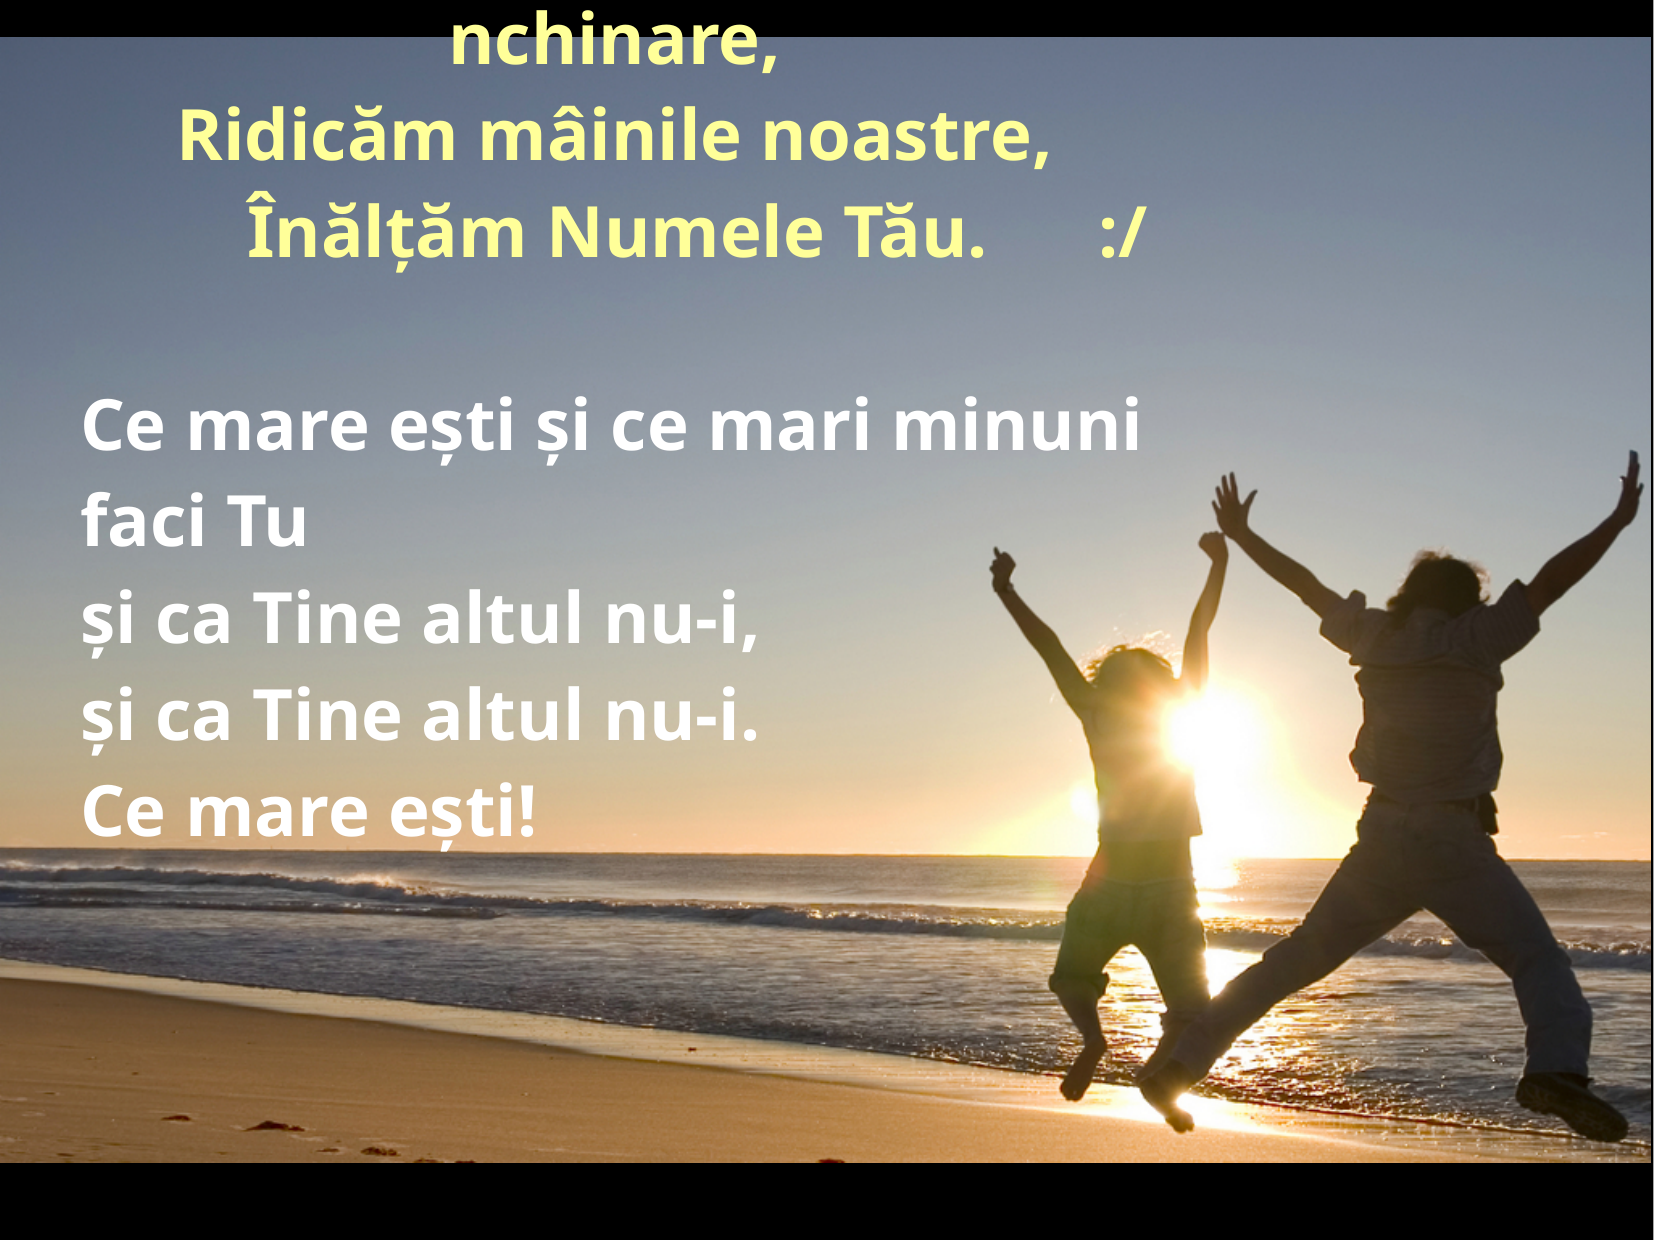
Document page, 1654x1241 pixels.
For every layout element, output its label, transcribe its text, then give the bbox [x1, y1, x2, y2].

picture [0, 37, 1651, 1163]
text_box /: Vrednic eşti de cinste şi-nchinare, Ridicăm mâinile noastre, Înălţăm Numele Tău. :/ Ce mare eşti şi ce mari minuni faci Tu şi ca Tine altul nu-i, şi ca Tine altul nu-i. Ce mare eşti! [2, 27, 1228, 830]
